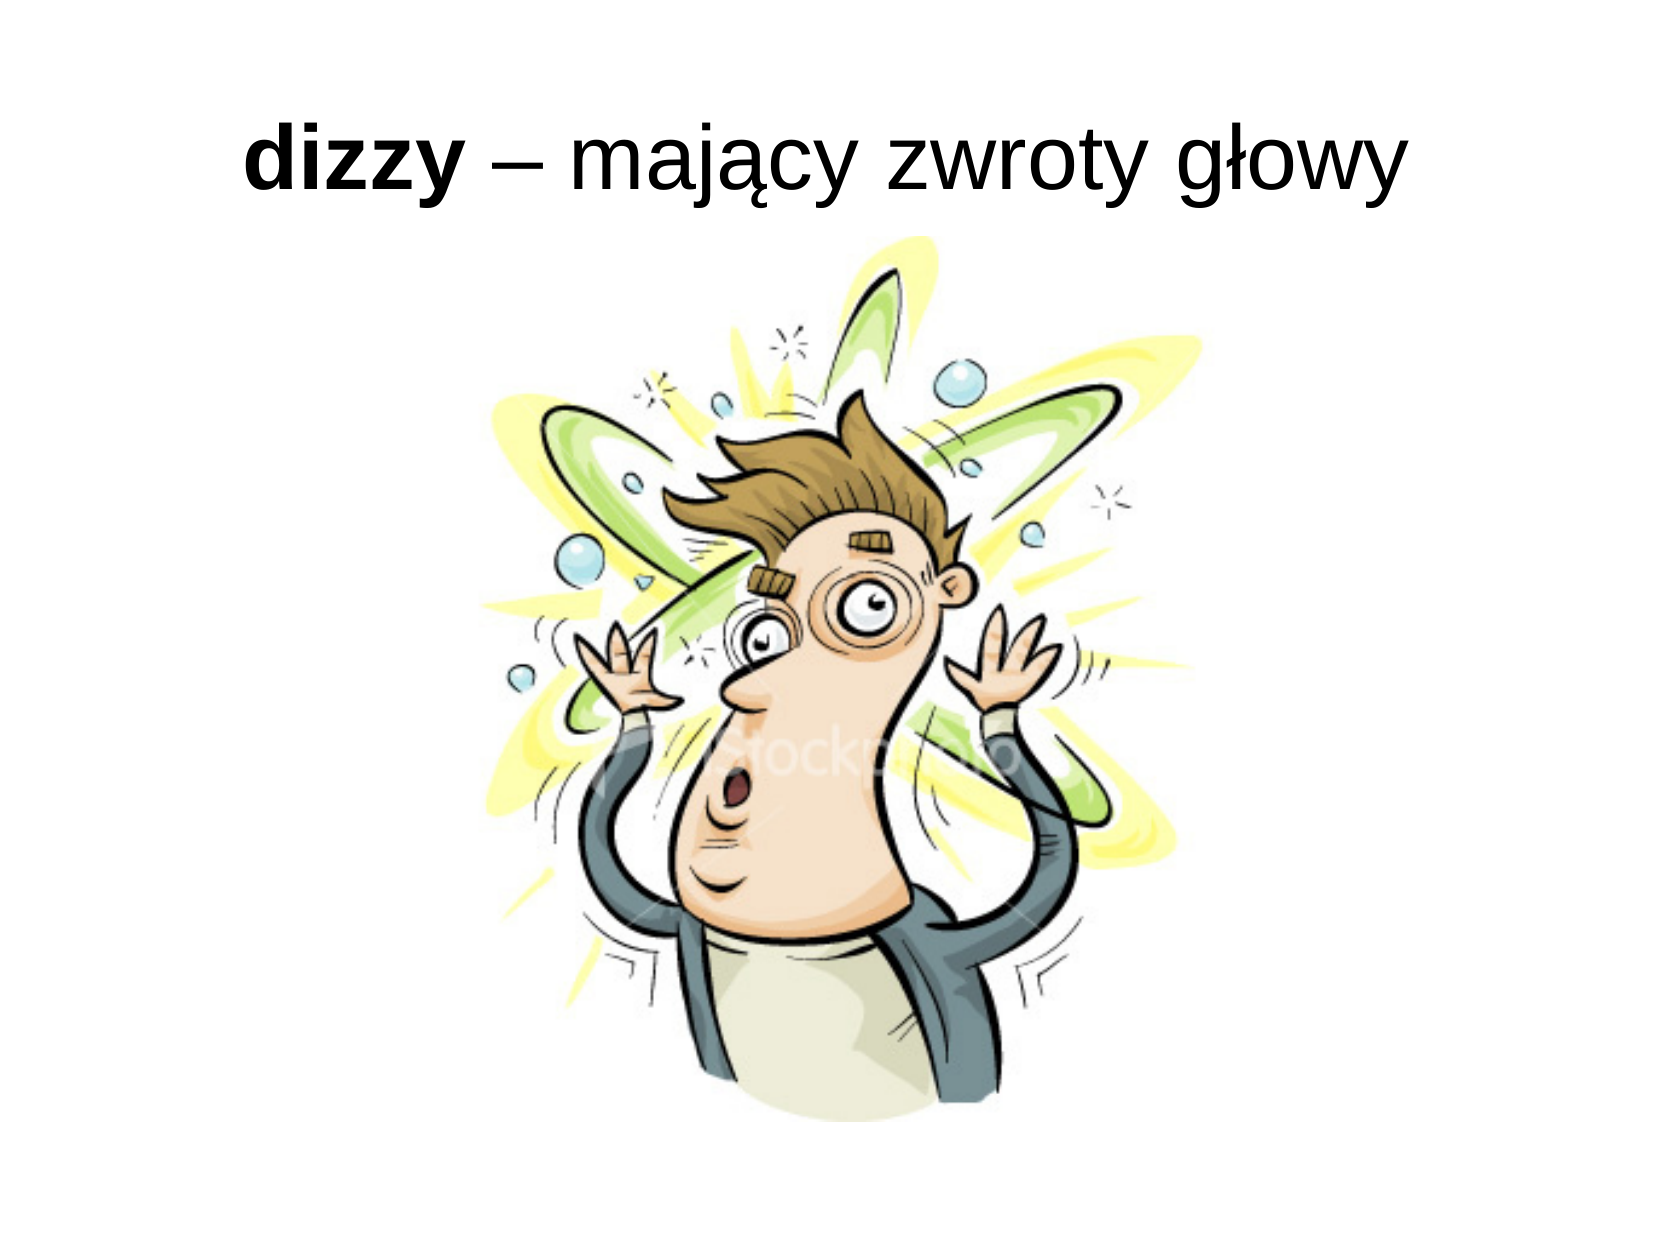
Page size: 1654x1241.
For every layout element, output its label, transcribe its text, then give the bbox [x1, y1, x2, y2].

picture [383, 236, 1302, 1123]
title dizzy – mający zwroty głowy [82, 49, 1571, 257]
